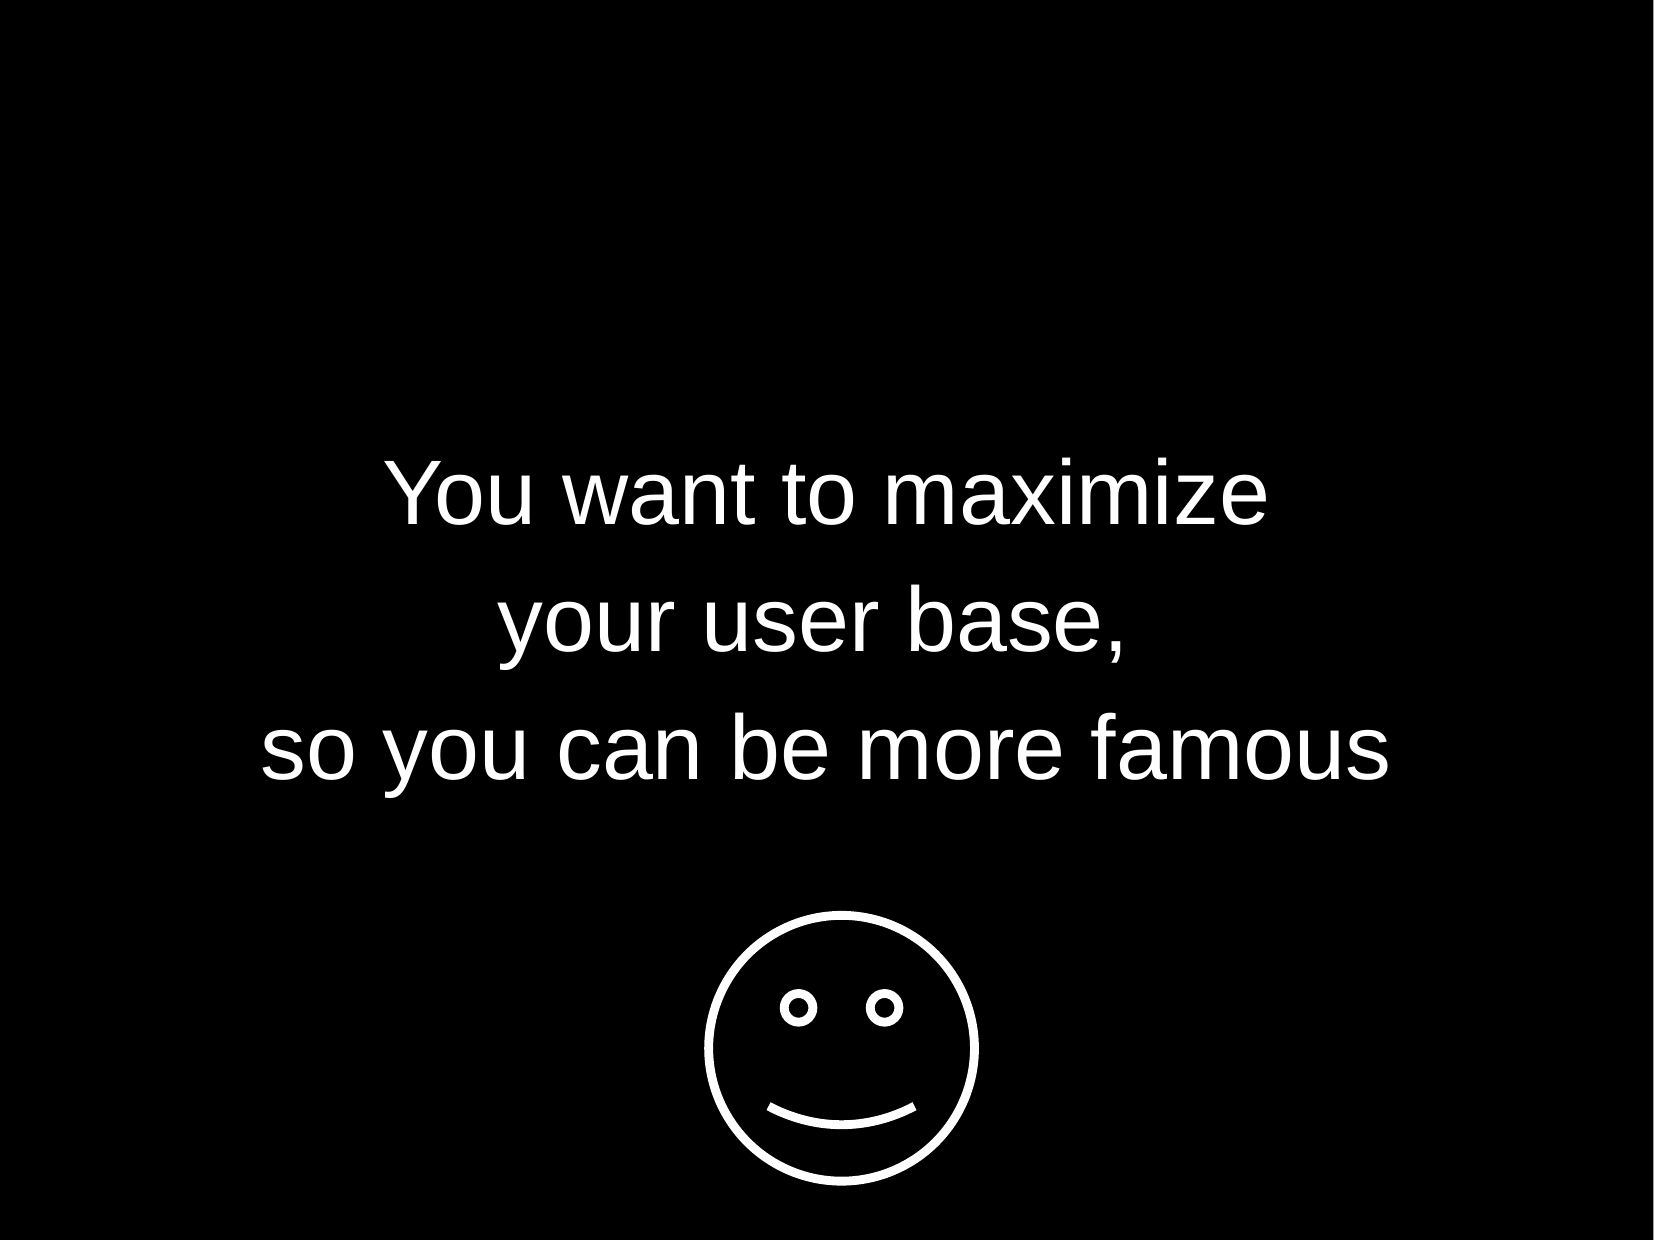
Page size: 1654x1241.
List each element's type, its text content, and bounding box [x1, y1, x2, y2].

text_box You want to maximize your user base, so you can be more famous [59, 434, 1595, 807]
text_box [708, 915, 975, 1182]
